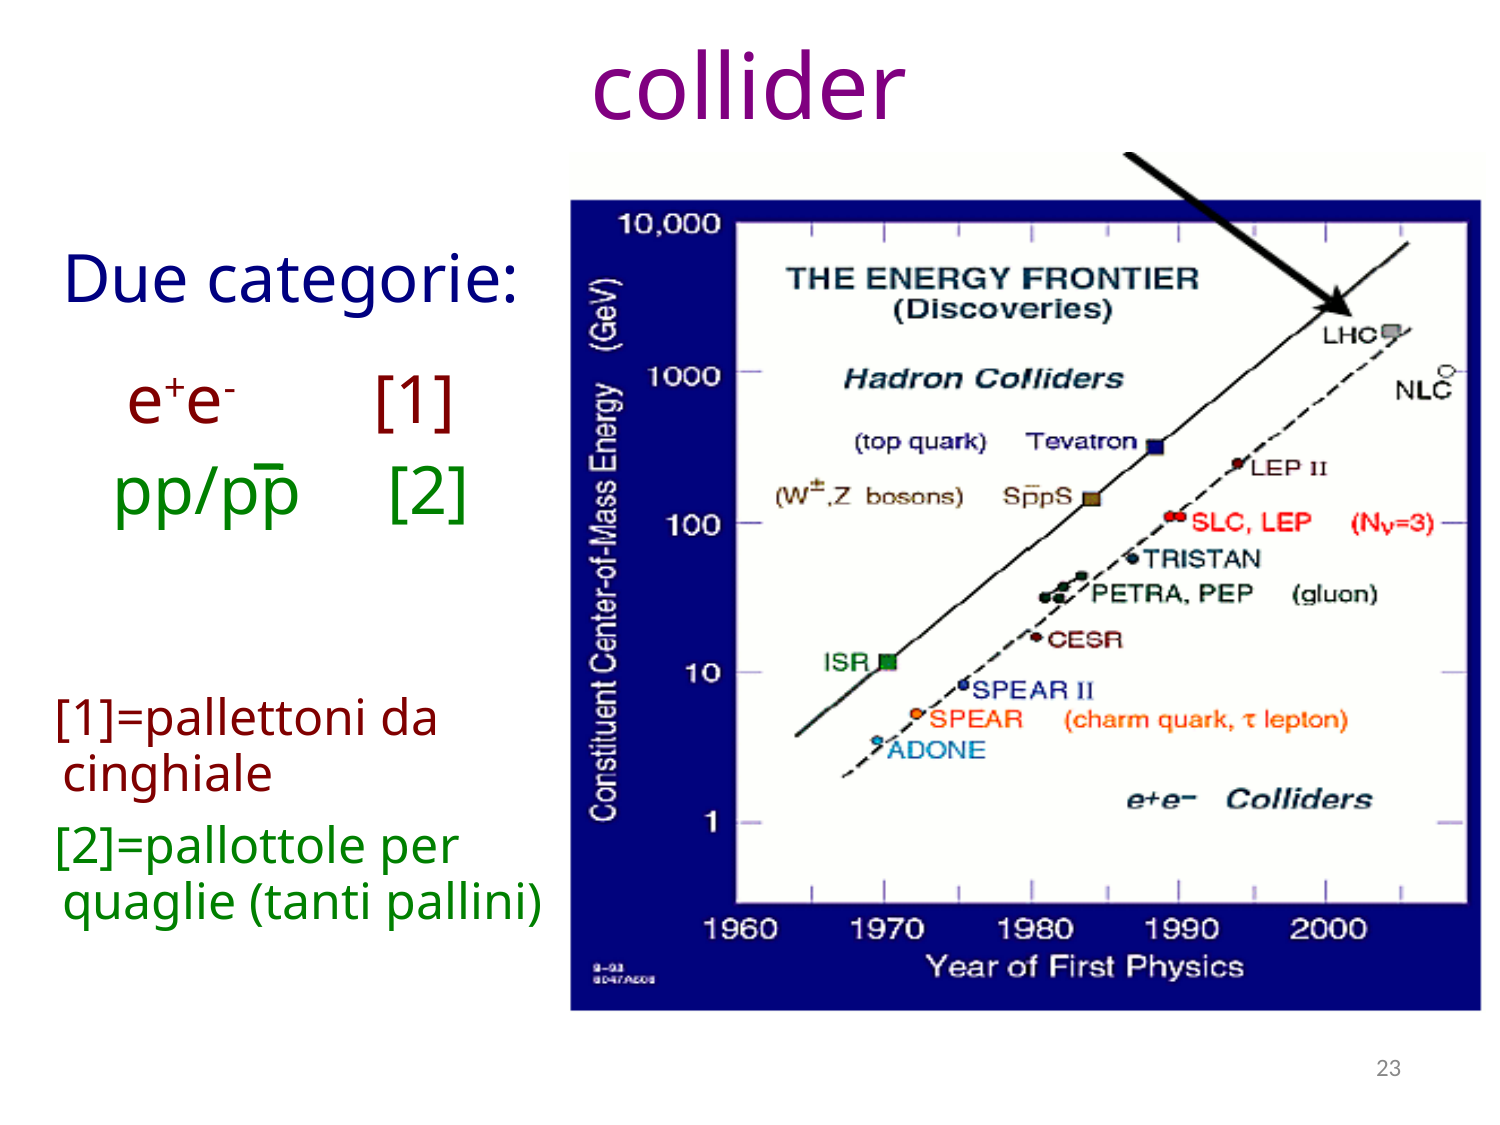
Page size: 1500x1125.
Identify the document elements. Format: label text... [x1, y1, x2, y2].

picture [569, 152, 1486, 1013]
text_box collider [75, 0, 1424, 148]
text_box <numero> [1074, 1042, 1417, 1095]
subtitle Due categorie: e+e- [1] pp/pp [2] [1]=pallettoni da cinghiale [2]=pallottole per quaglie (tanti pallini) [5, 146, 567, 1028]
